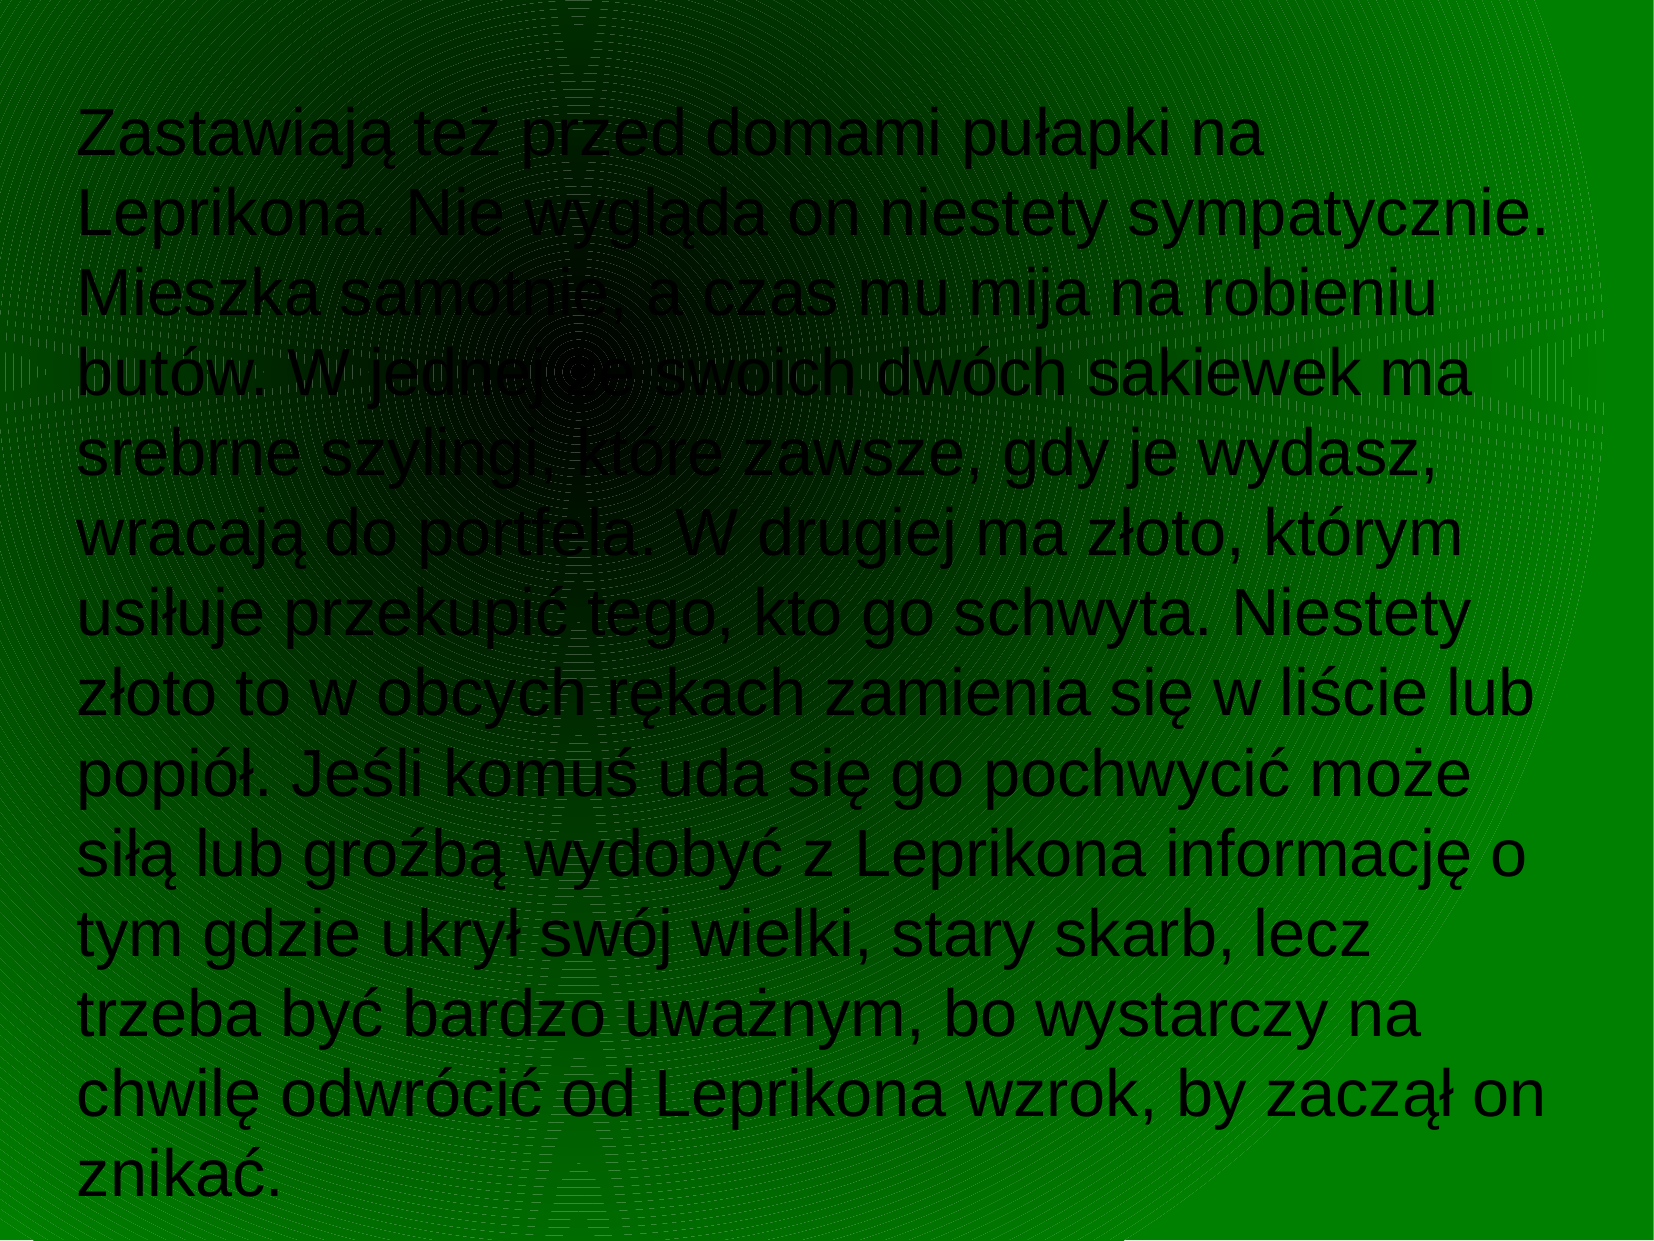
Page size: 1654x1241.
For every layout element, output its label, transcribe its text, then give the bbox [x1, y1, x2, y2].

list Zastawiają też przed domami pułapki na Leprikona. Nie wygląda on niestety sympatycznie. Mieszka samotnie, a czas mu mija na robieniu butów. W jednej ze swoich dwóch sakiewek ma srebrne szylingi, które zawsze, gdy je wydasz, wracają do portfela. W drugiej ma złoto, którym usiłuje przekupić tego, kto go schwyta. Niestety złoto to w obcych rękach zamienia się w liście lub popiół. Jeśli komuś uda się go pochwycić może siłą lub groźbą wydobyć z Leprikona informację o tym gdzie ukrył swój wielki, stary skarb, lecz trzeba być bardzo uważnym, bo wystarczy na chwilę odwrócić od Leprikona wzrok, by zaczął on znikać. [76, 88, 1565, 1211]
